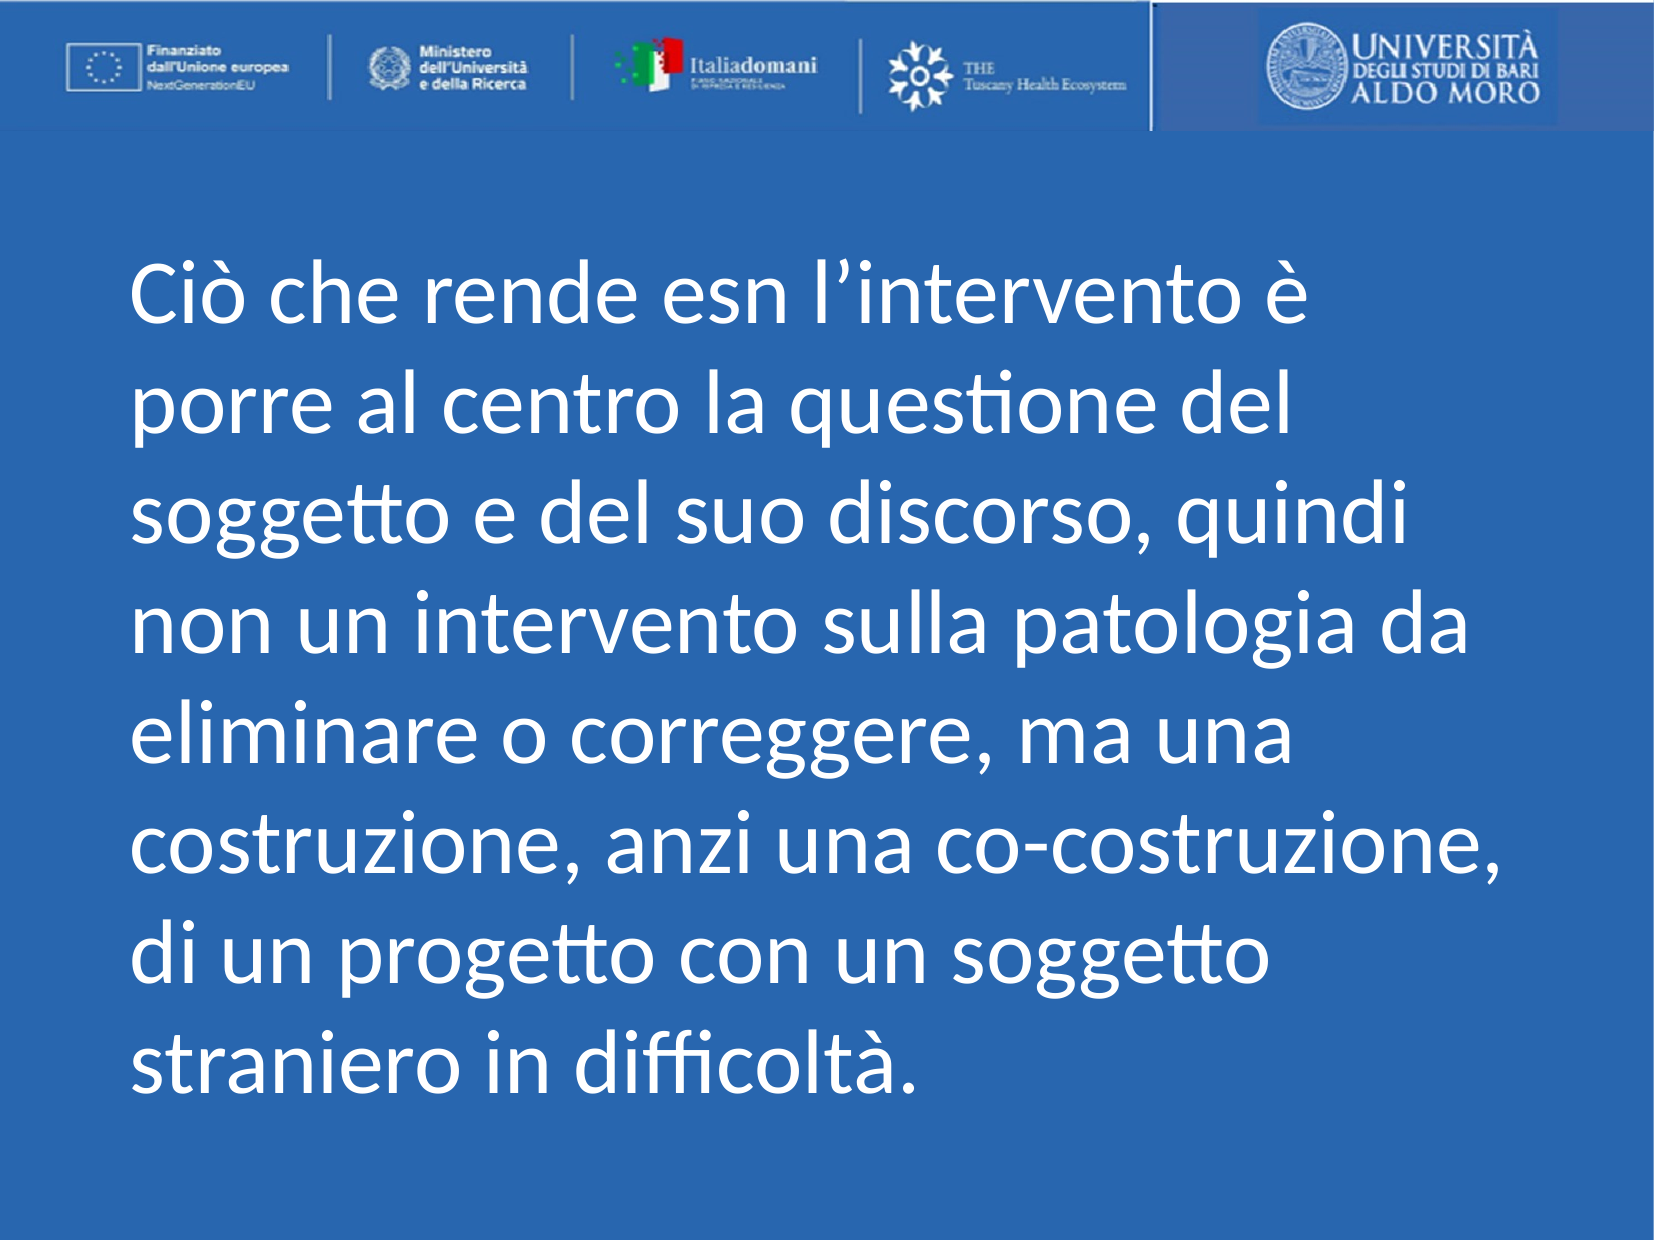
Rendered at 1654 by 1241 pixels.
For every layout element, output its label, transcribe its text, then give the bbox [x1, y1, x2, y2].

subtitle Ciò che rende esn l’intervento è porre al centro la questione del soggetto e del suo discorso, quindi non un intervento sulla patologia da eliminare o correggere, ma una costruzione, anzi una co-costruzione, di un progetto con un soggetto straniero in difficoltà. [115, 224, 1539, 963]
picture [0, 0, 1654, 132]
